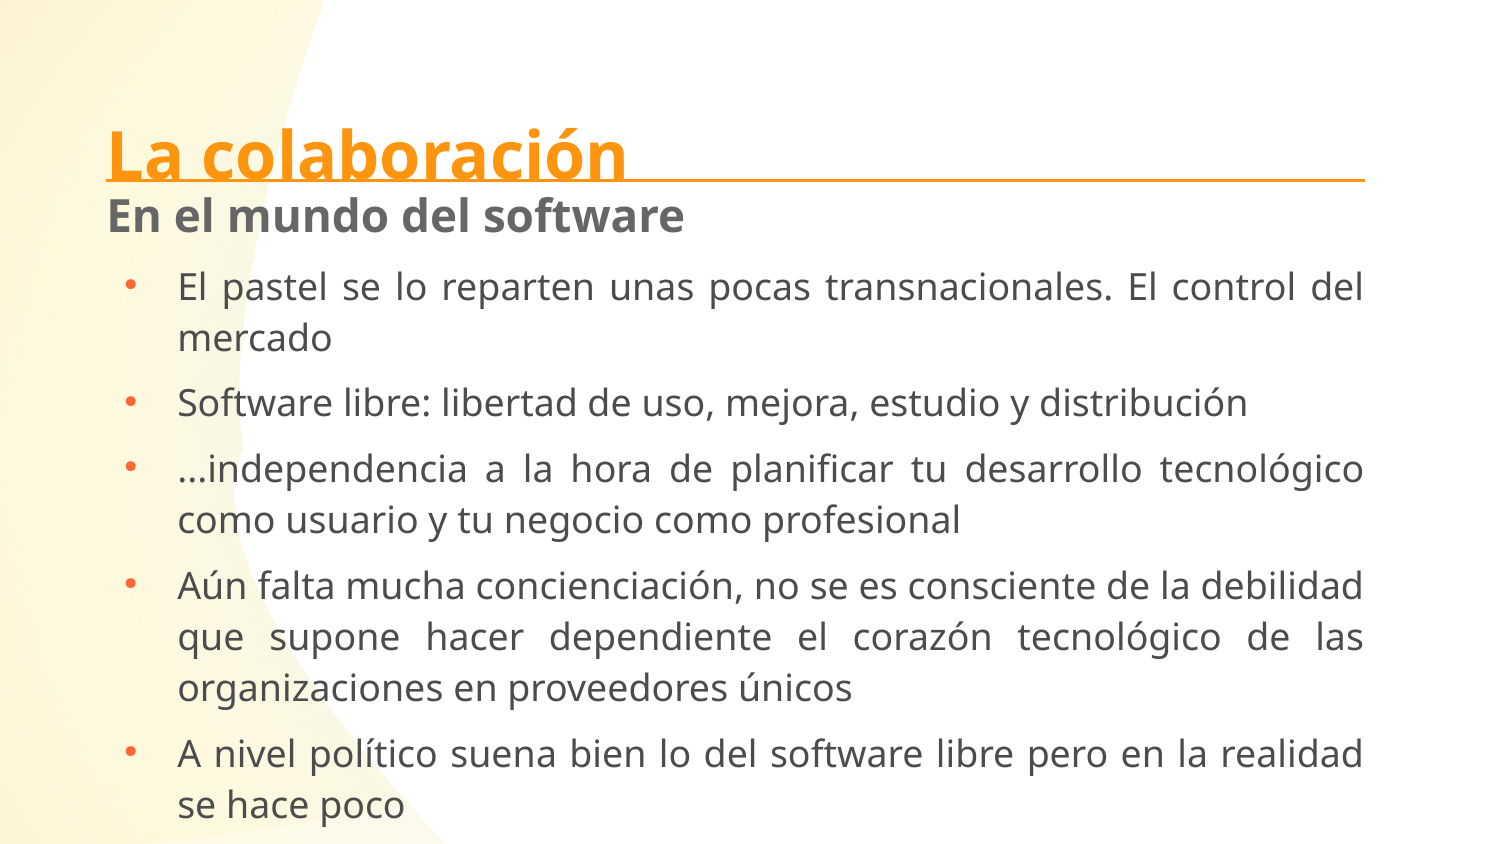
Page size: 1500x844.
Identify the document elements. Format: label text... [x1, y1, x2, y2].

list El pastel se lo reparten unas pocas transnacionales. El control del mercado Software libre: libertad de uso, mejora, estudio y distribución ...independencia a la hora de planificar tu desarrollo tecnológico como usuario y tu negocio como profesional Aún falta mucha concienciación, no se es consciente de la debilidad que supone hacer dependiente el corazón tecnológico de las organizaciones en proveedores únicos A nivel político suena bien lo del software libre pero en la realidad se hace poco [106, 194, 1366, 805]
picture [0, 0, 1500, 844]
title La colaboración [106, 115, 1457, 193]
text_box En el mundo del software [106, 183, 1205, 247]
